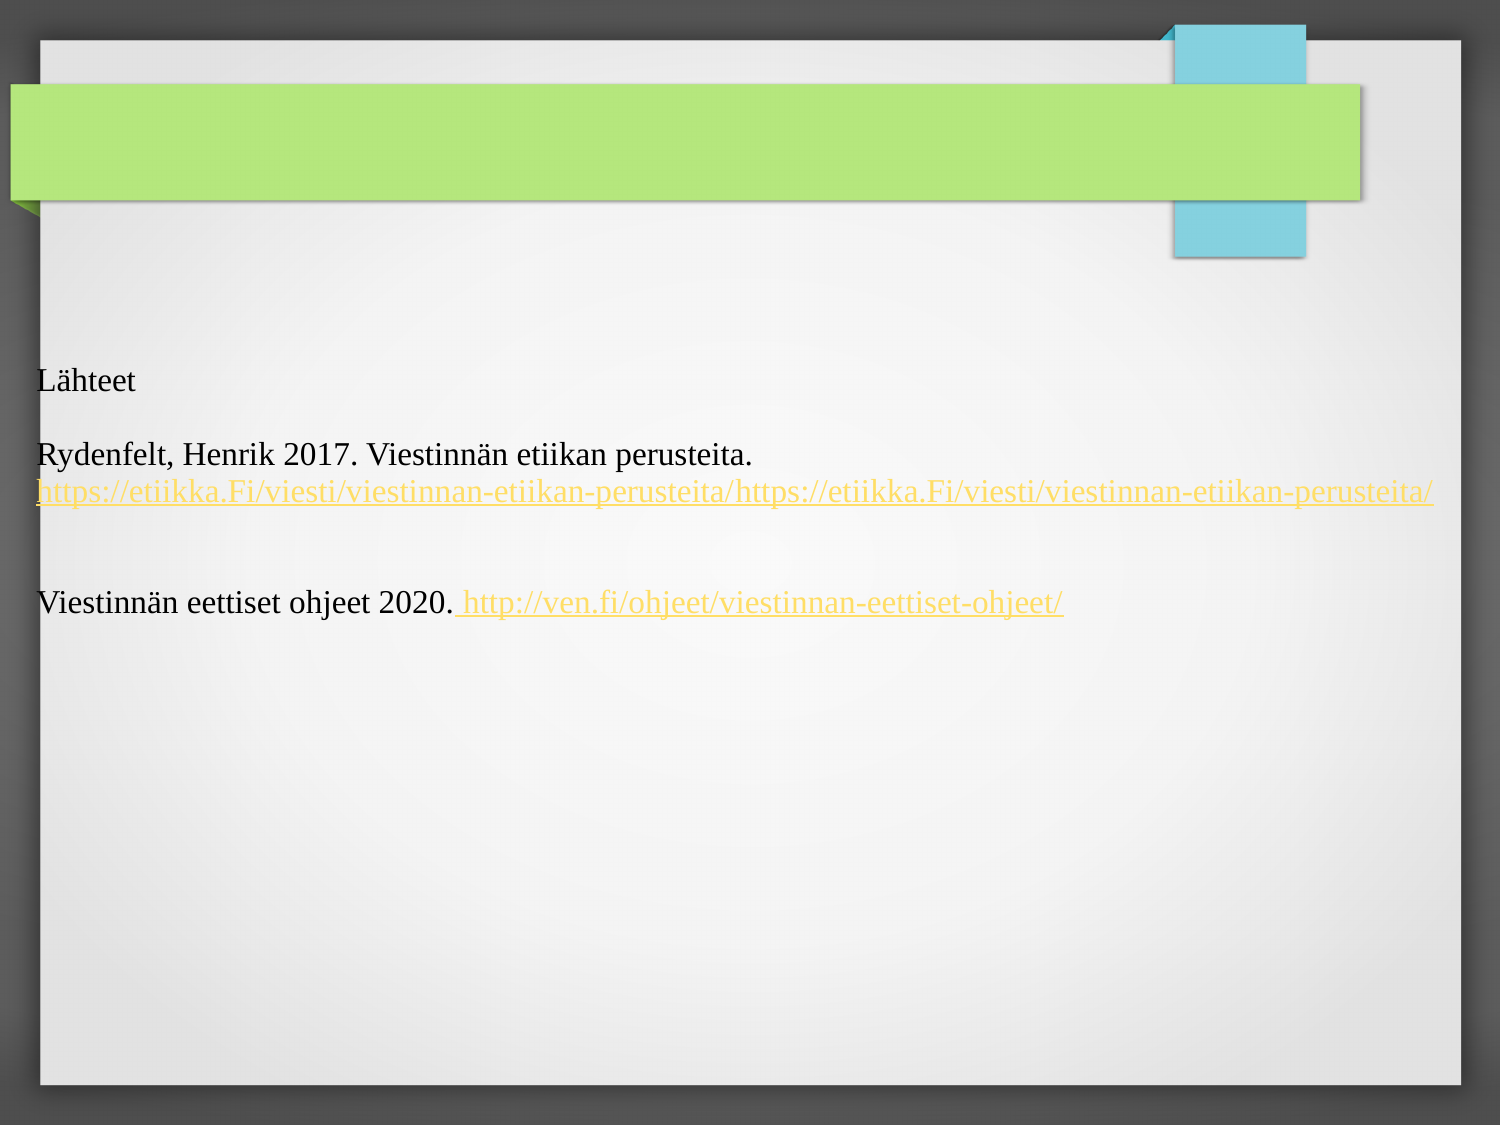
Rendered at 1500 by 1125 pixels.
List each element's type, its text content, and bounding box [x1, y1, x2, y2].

picture [0, 0, 1500, 1125]
text_box Lähteet Rydenfelt, Henrik 2017. Viestinnän etiikan perusteita. https://etiikka.Fi/viesti/viestinnan-etiikan-perusteita/https://etiikka.Fi/viesti/viestinnan-etiikan-perusteita/ Viestinnän eettiset ohjeet 2020. http://ven.fi/ohjeet/viestinnan-eettiset-ohjeet/ [21, 354, 1477, 629]
